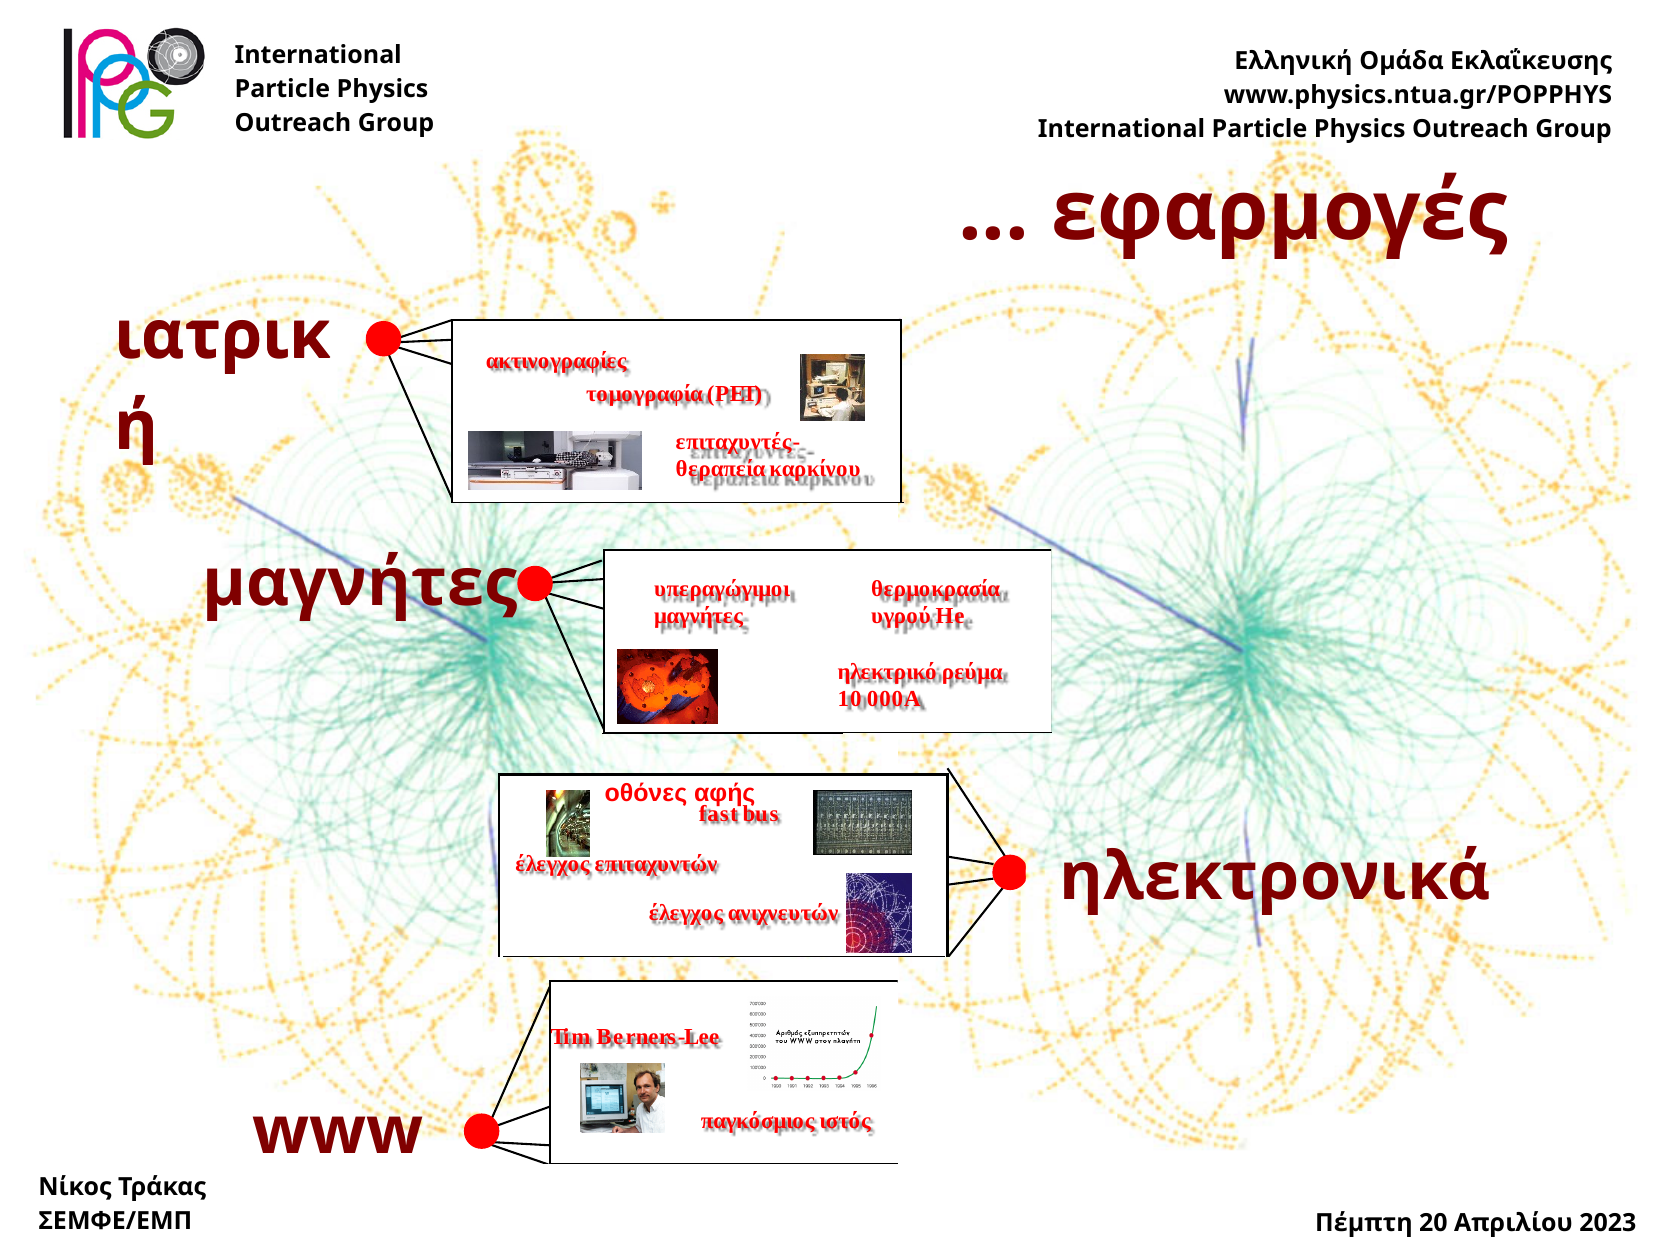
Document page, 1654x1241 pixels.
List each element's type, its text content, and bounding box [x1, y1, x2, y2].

text_box ιατρική [100, 278, 372, 402]
text_box οθόνες αφής [589, 771, 771, 815]
text_box μαγνήτες [187, 526, 535, 625]
text_box ... εφαρμογές [943, 142, 1573, 266]
text_box www [237, 1074, 461, 1171]
text_box ηλεκτρονικά [1045, 820, 1506, 928]
picture [0, 5, 1654, 1241]
